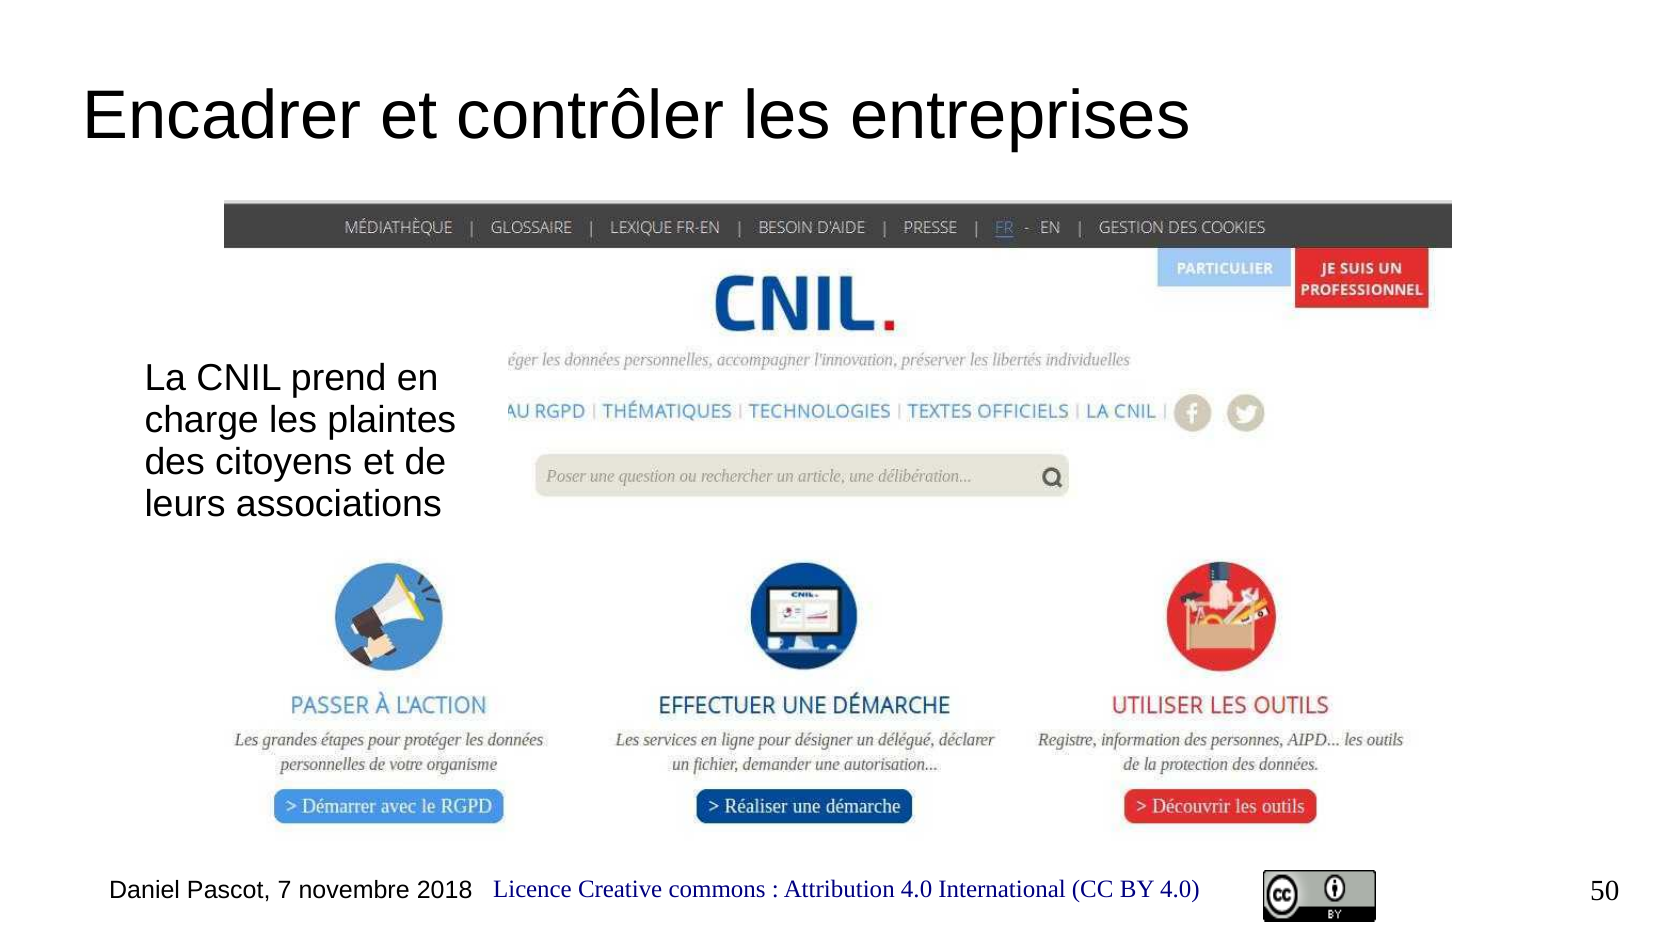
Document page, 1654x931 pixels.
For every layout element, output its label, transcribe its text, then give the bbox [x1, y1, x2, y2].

picture [224, 200, 1452, 850]
text_box La CNIL prend en charge les plaintes des citoyens et de leurs associations [129, 348, 508, 532]
picture [1263, 870, 1376, 922]
title Encadrer et contrôler les entreprises [82, 37, 1571, 193]
